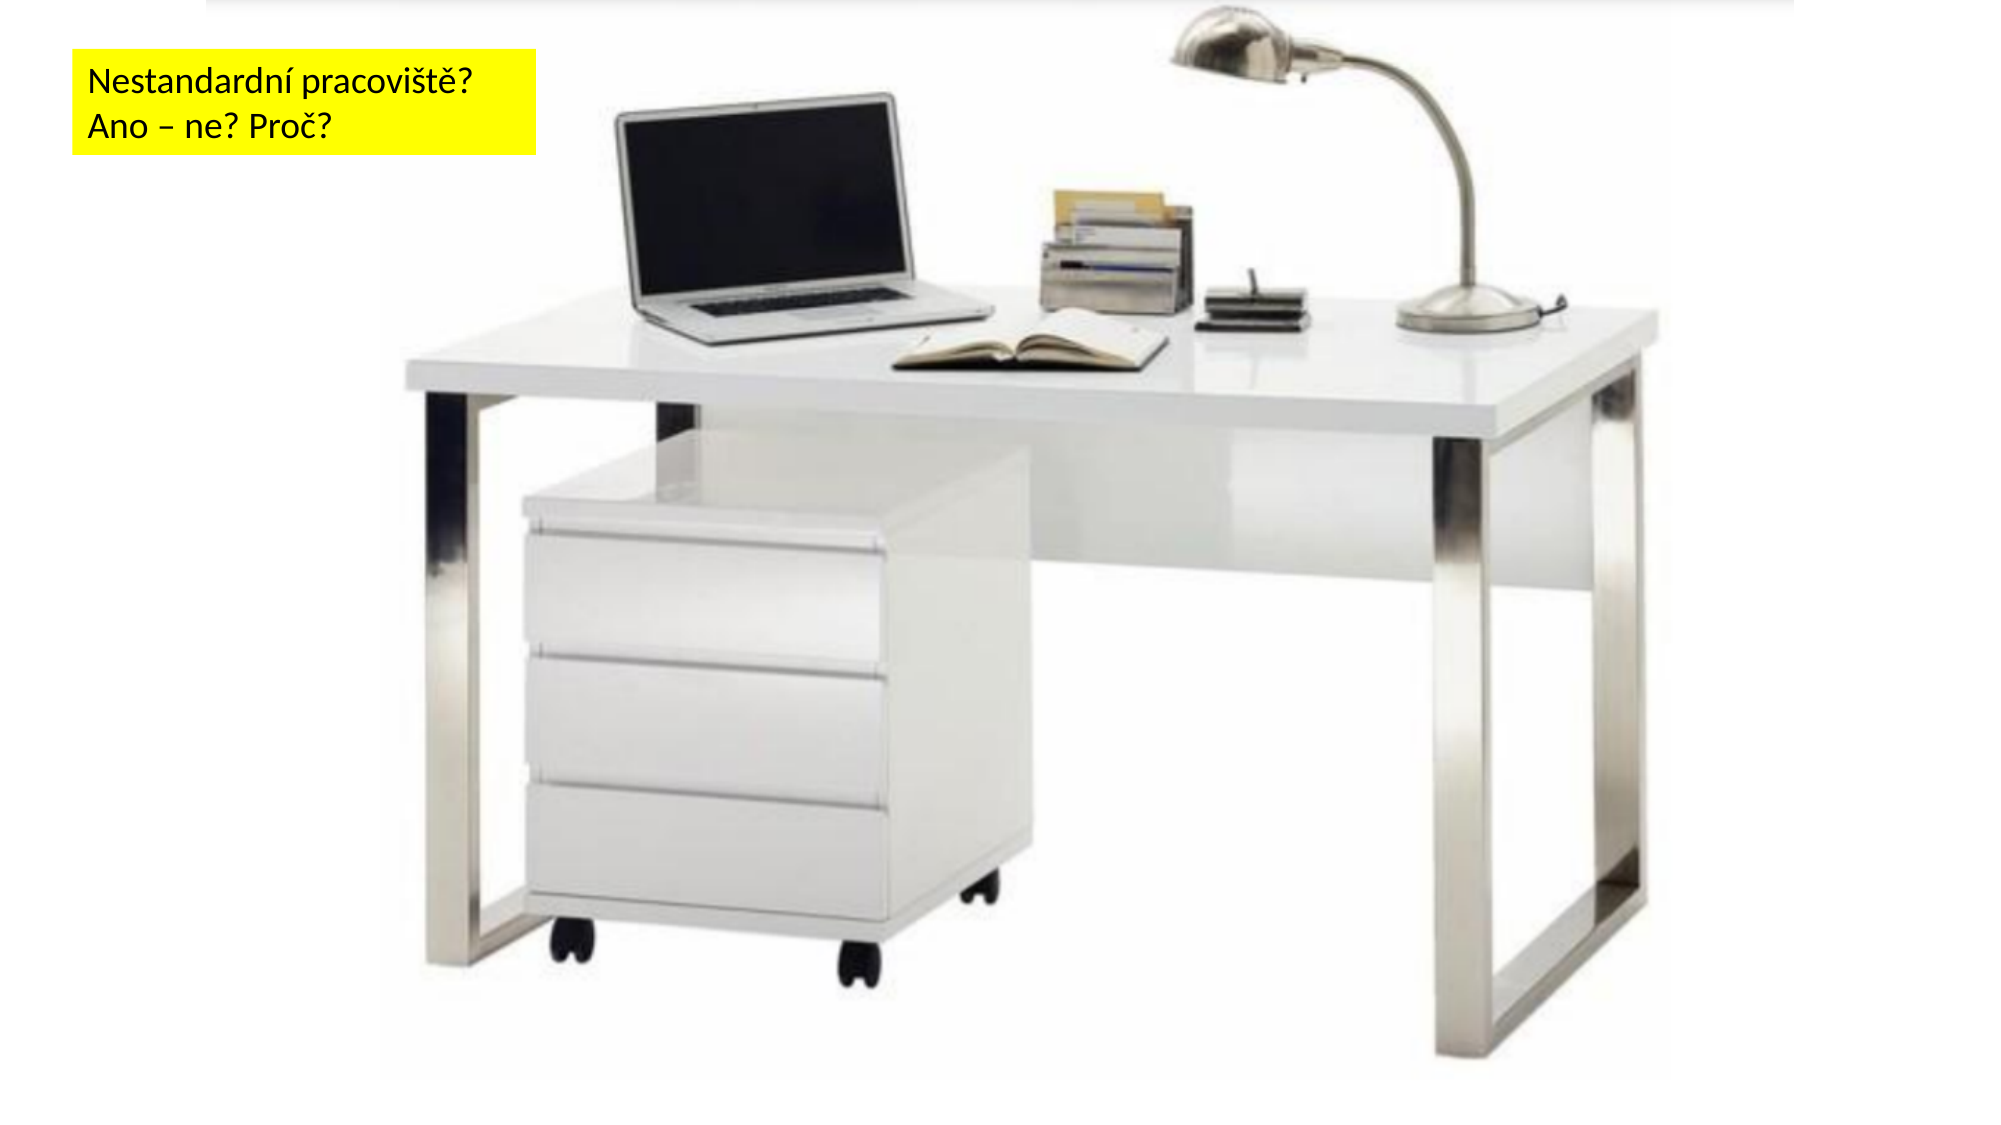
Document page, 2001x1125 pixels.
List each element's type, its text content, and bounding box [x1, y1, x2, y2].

picture [206, 0, 1794, 1125]
text_box Nestandardní pracoviště? Ano – ne? Proč? [72, 48, 536, 155]
